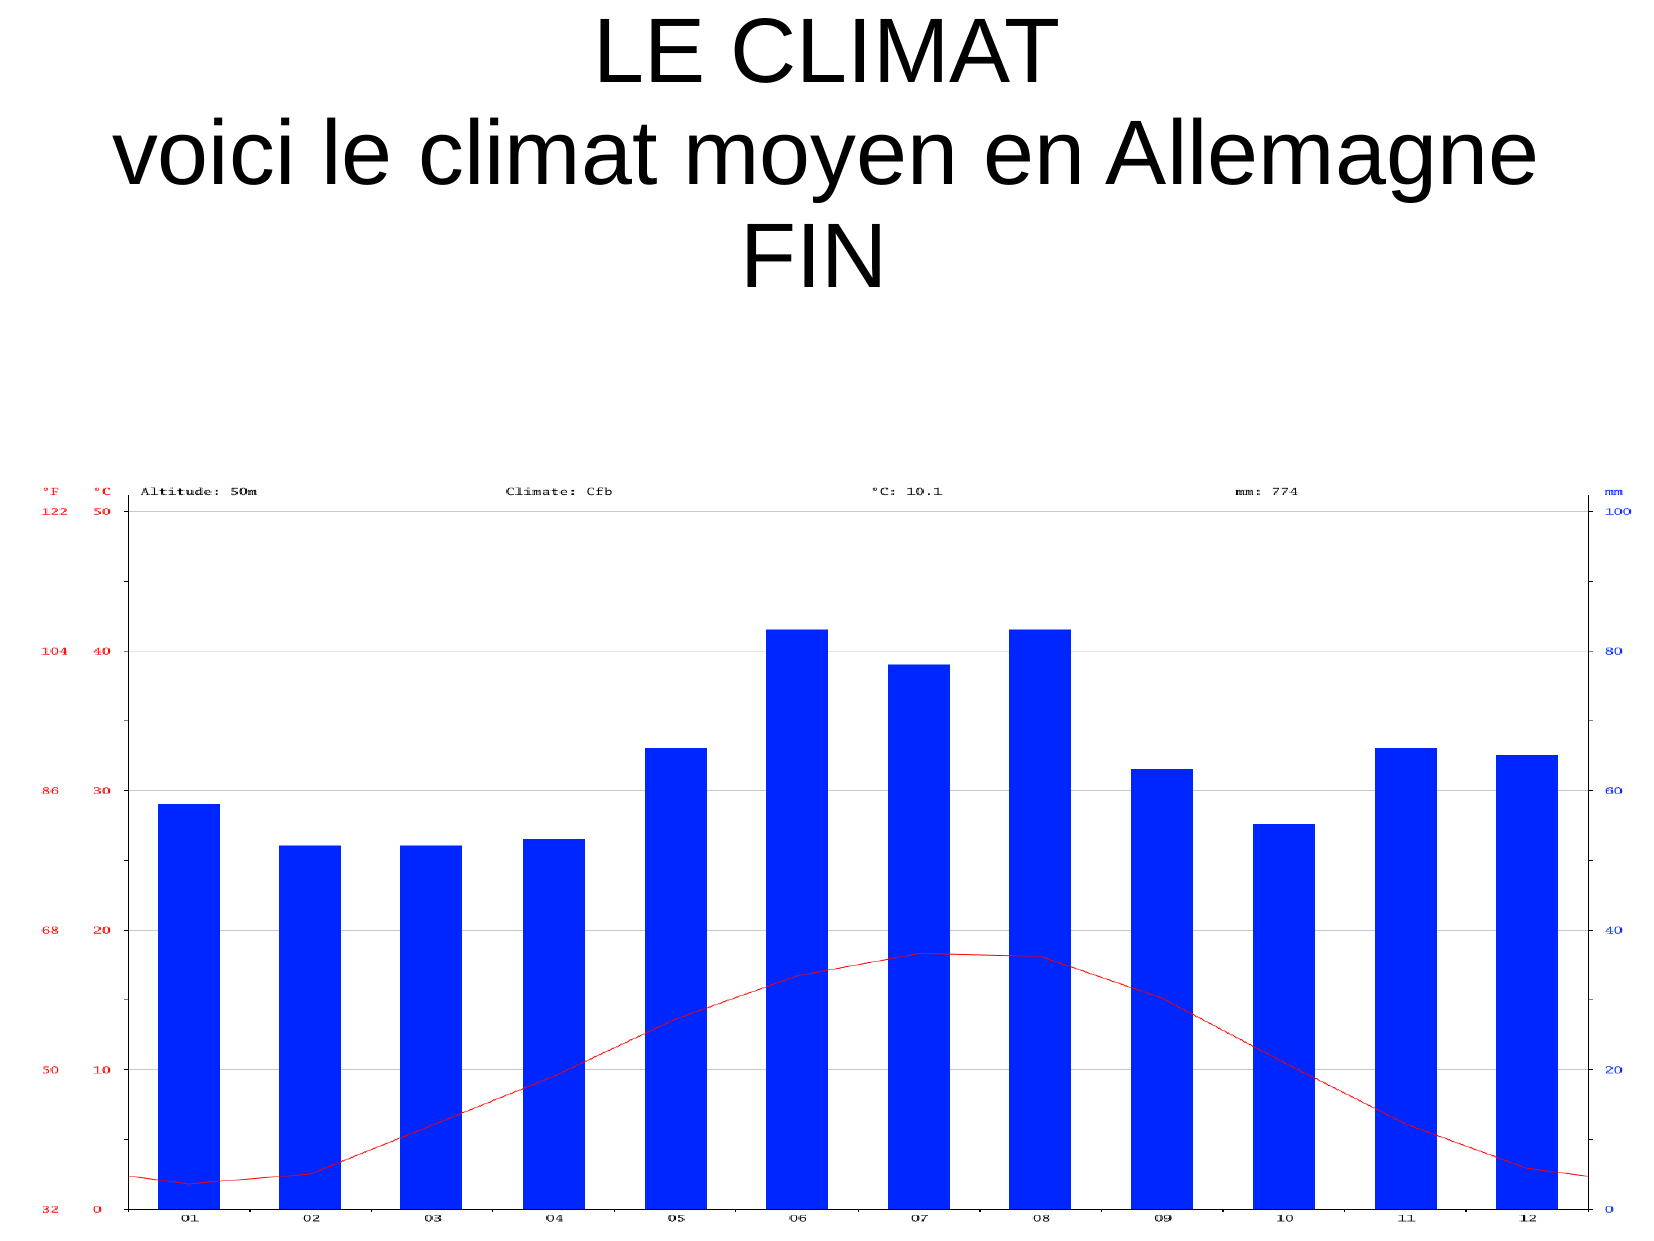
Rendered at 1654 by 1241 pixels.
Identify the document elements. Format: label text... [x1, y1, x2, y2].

title LE CLIMAT voici le climat moyen en Allemagne FIN [82, 0, 1571, 307]
picture [12, 462, 1654, 1241]
